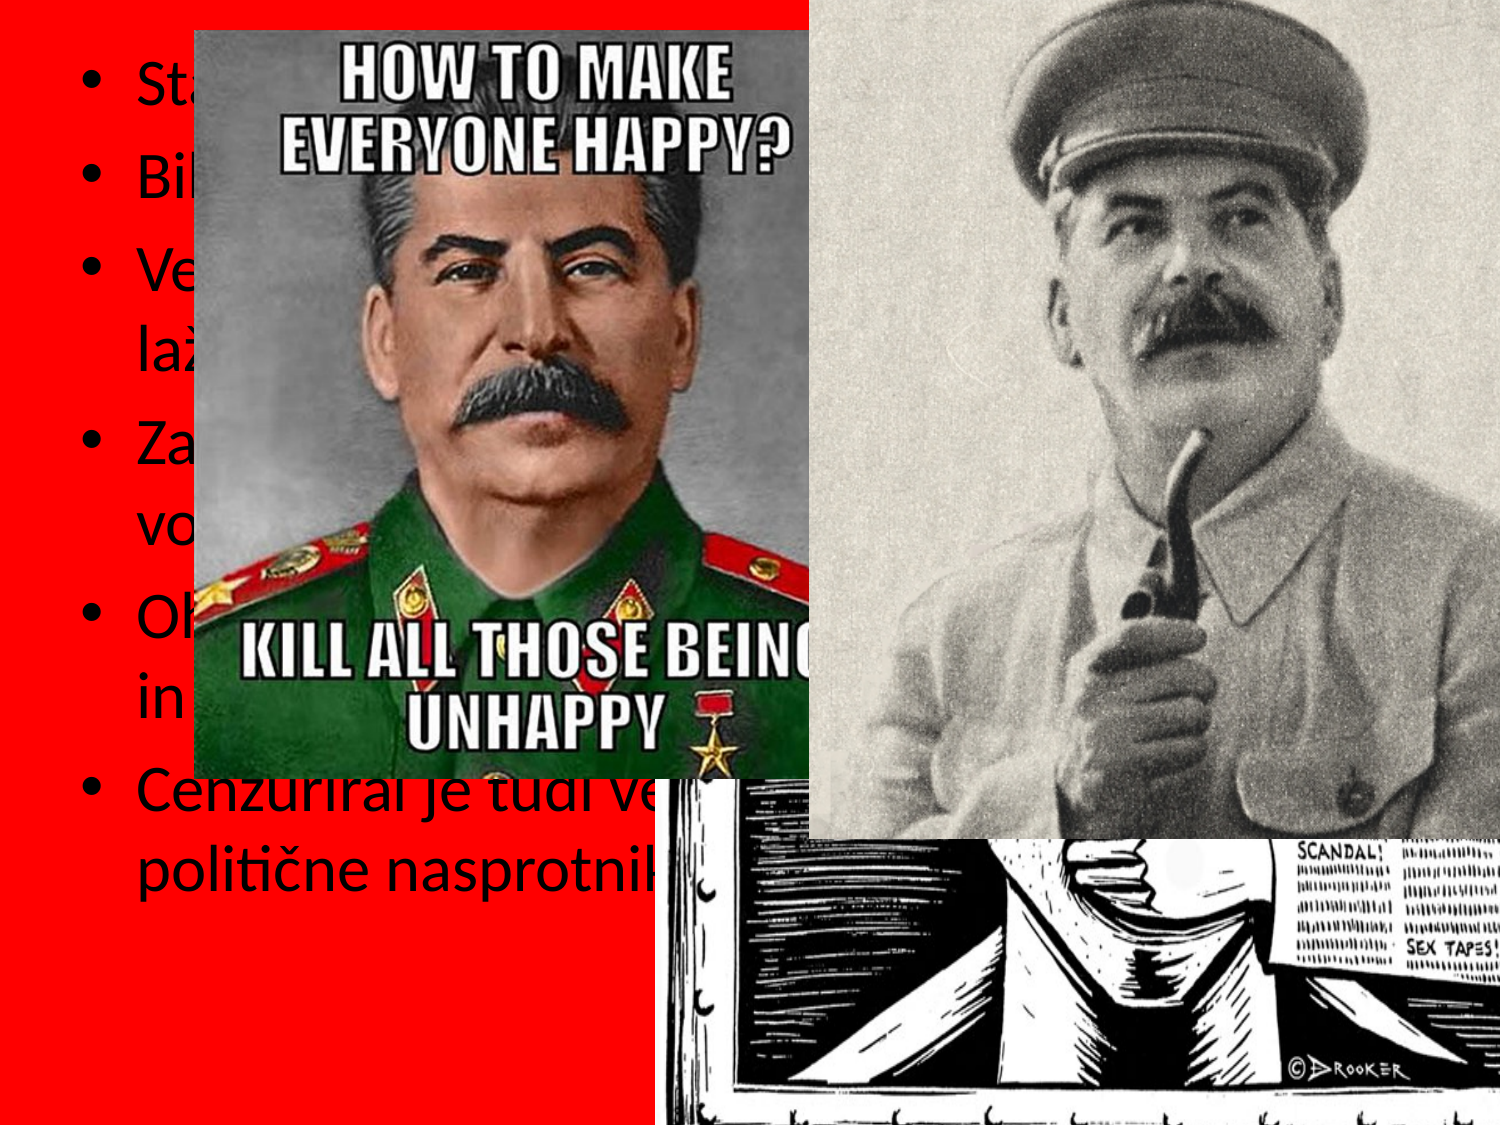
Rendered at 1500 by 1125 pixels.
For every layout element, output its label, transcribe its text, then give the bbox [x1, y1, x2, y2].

list Stalinu je pomenila več moč, kot pa ideologija Bil je krut, nevaren in nezaupljiv Velikokrat je dal predelati slike in s tem ustvaril lažno zgodovino Zaradi poškodbe roke iz otroštva ni bil pozvan v vojno Ohranjeni dokazi, da je sam pisal sodne odrede in dal ubiti veliko ljudi s pomočjo Vladimirja Berie Cenzuriral je tudi veliko del in hitro pospravljal politične nasprotnike [64, 31, 655, 1094]
picture [194, 0, 1500, 1125]
